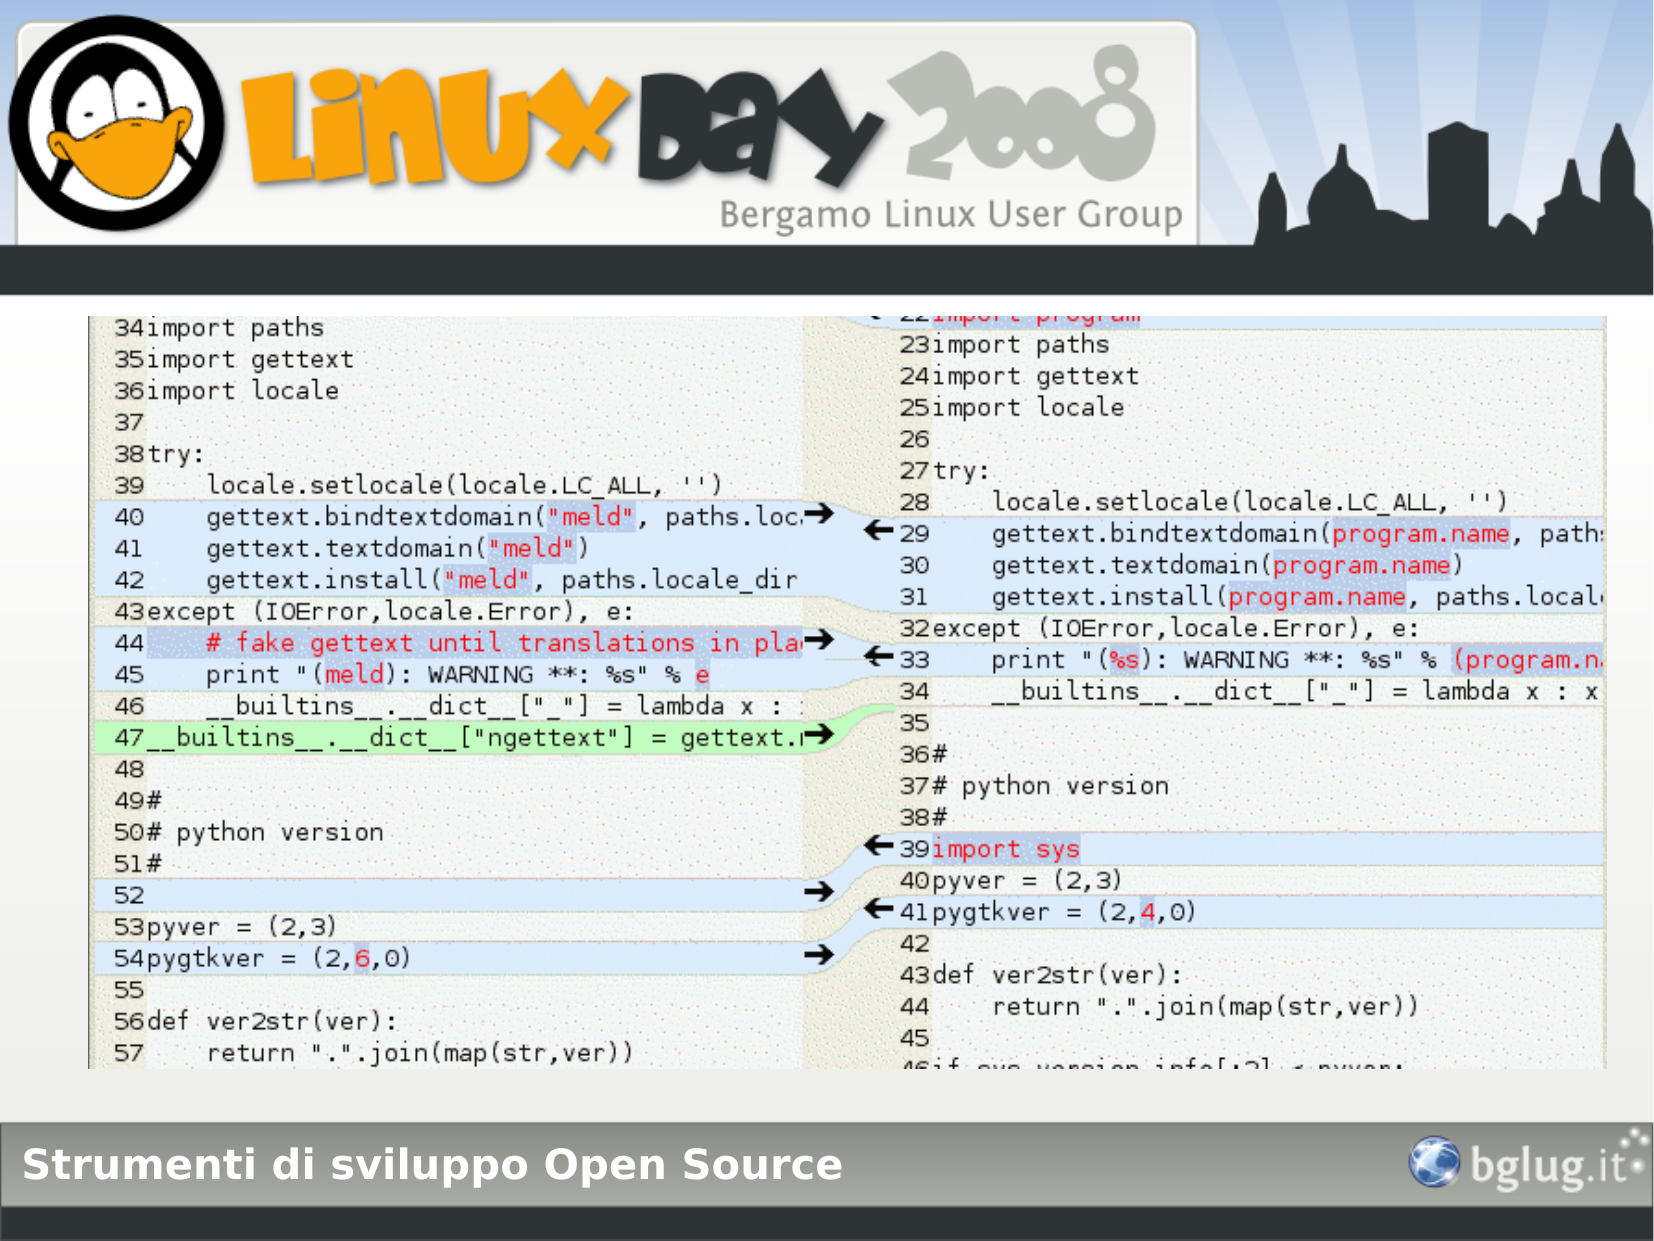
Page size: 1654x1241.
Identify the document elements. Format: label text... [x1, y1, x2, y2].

text_box Strumenti di sviluppo Open Source [6, 1133, 735, 1196]
picture [0, 0, 1654, 1241]
